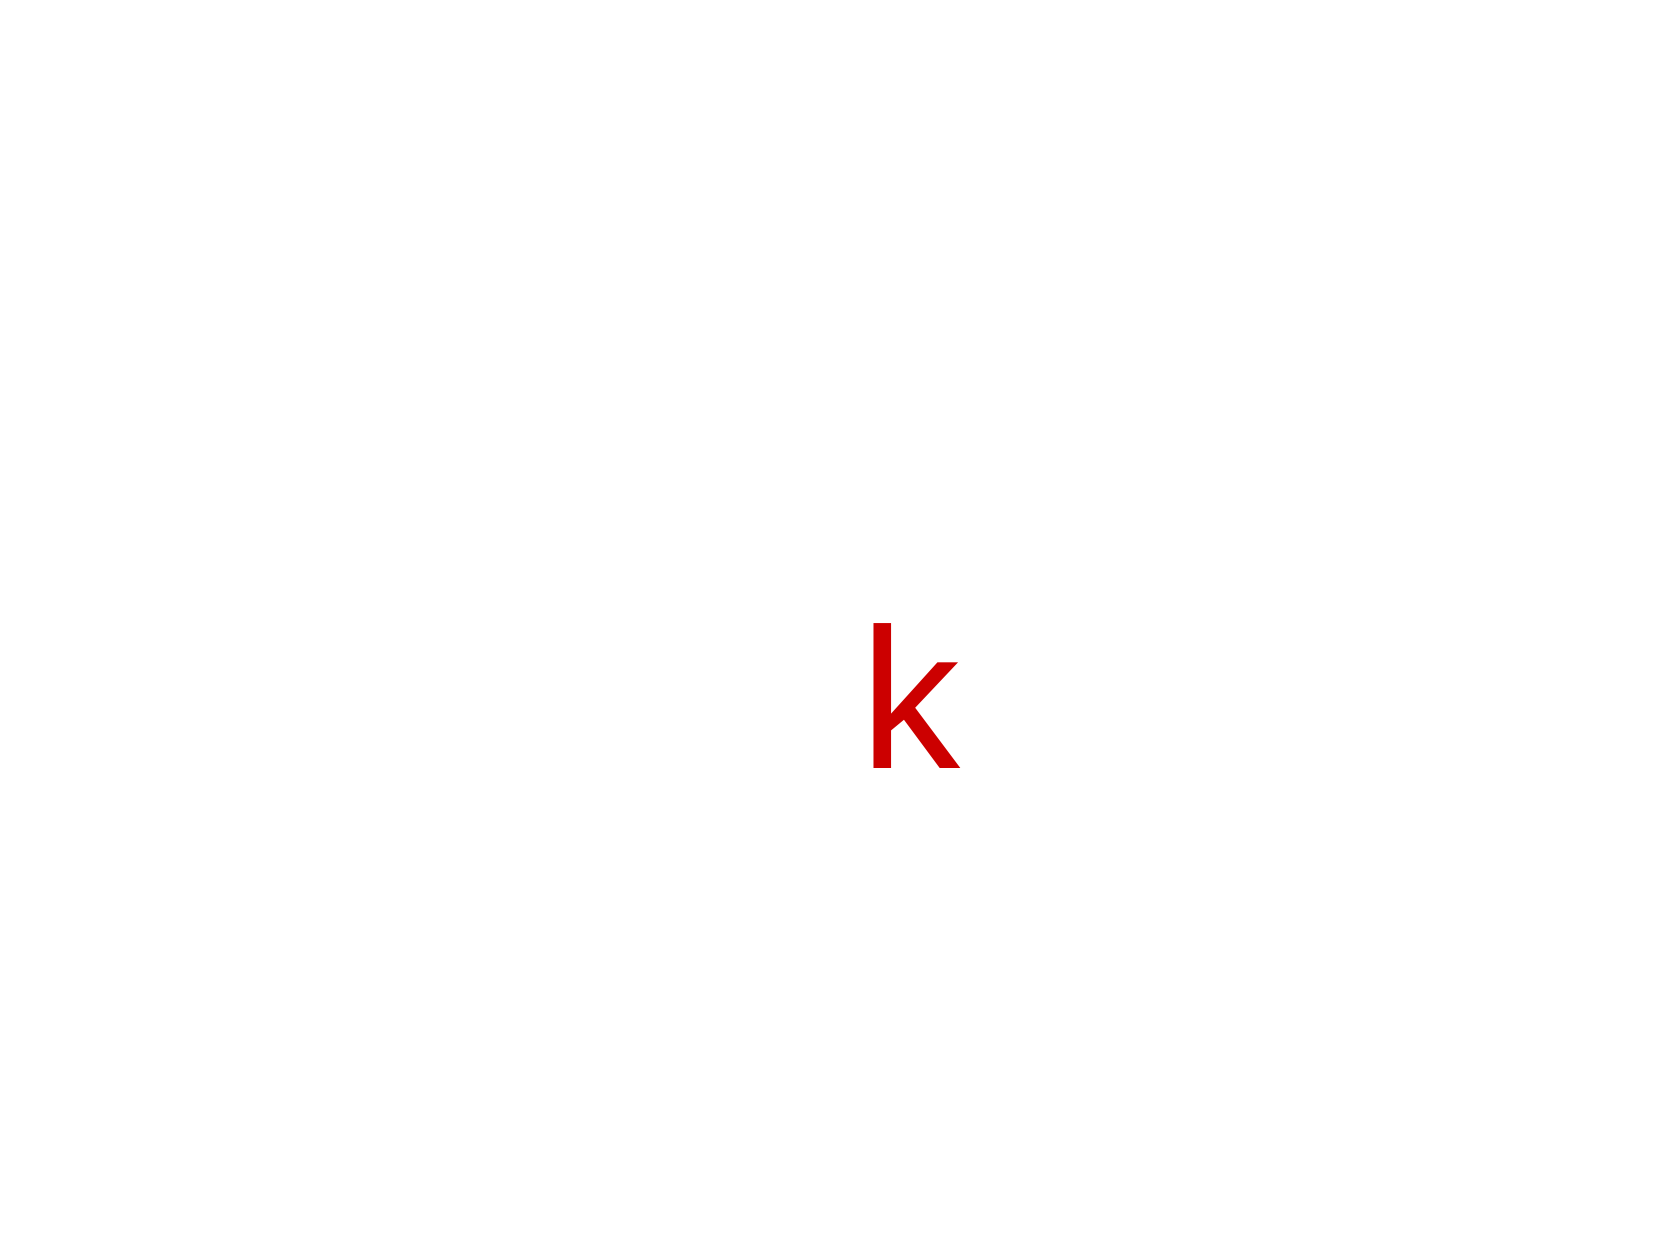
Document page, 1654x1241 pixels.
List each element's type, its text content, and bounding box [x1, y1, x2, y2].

subtitle k [82, 290, 1571, 1109]
